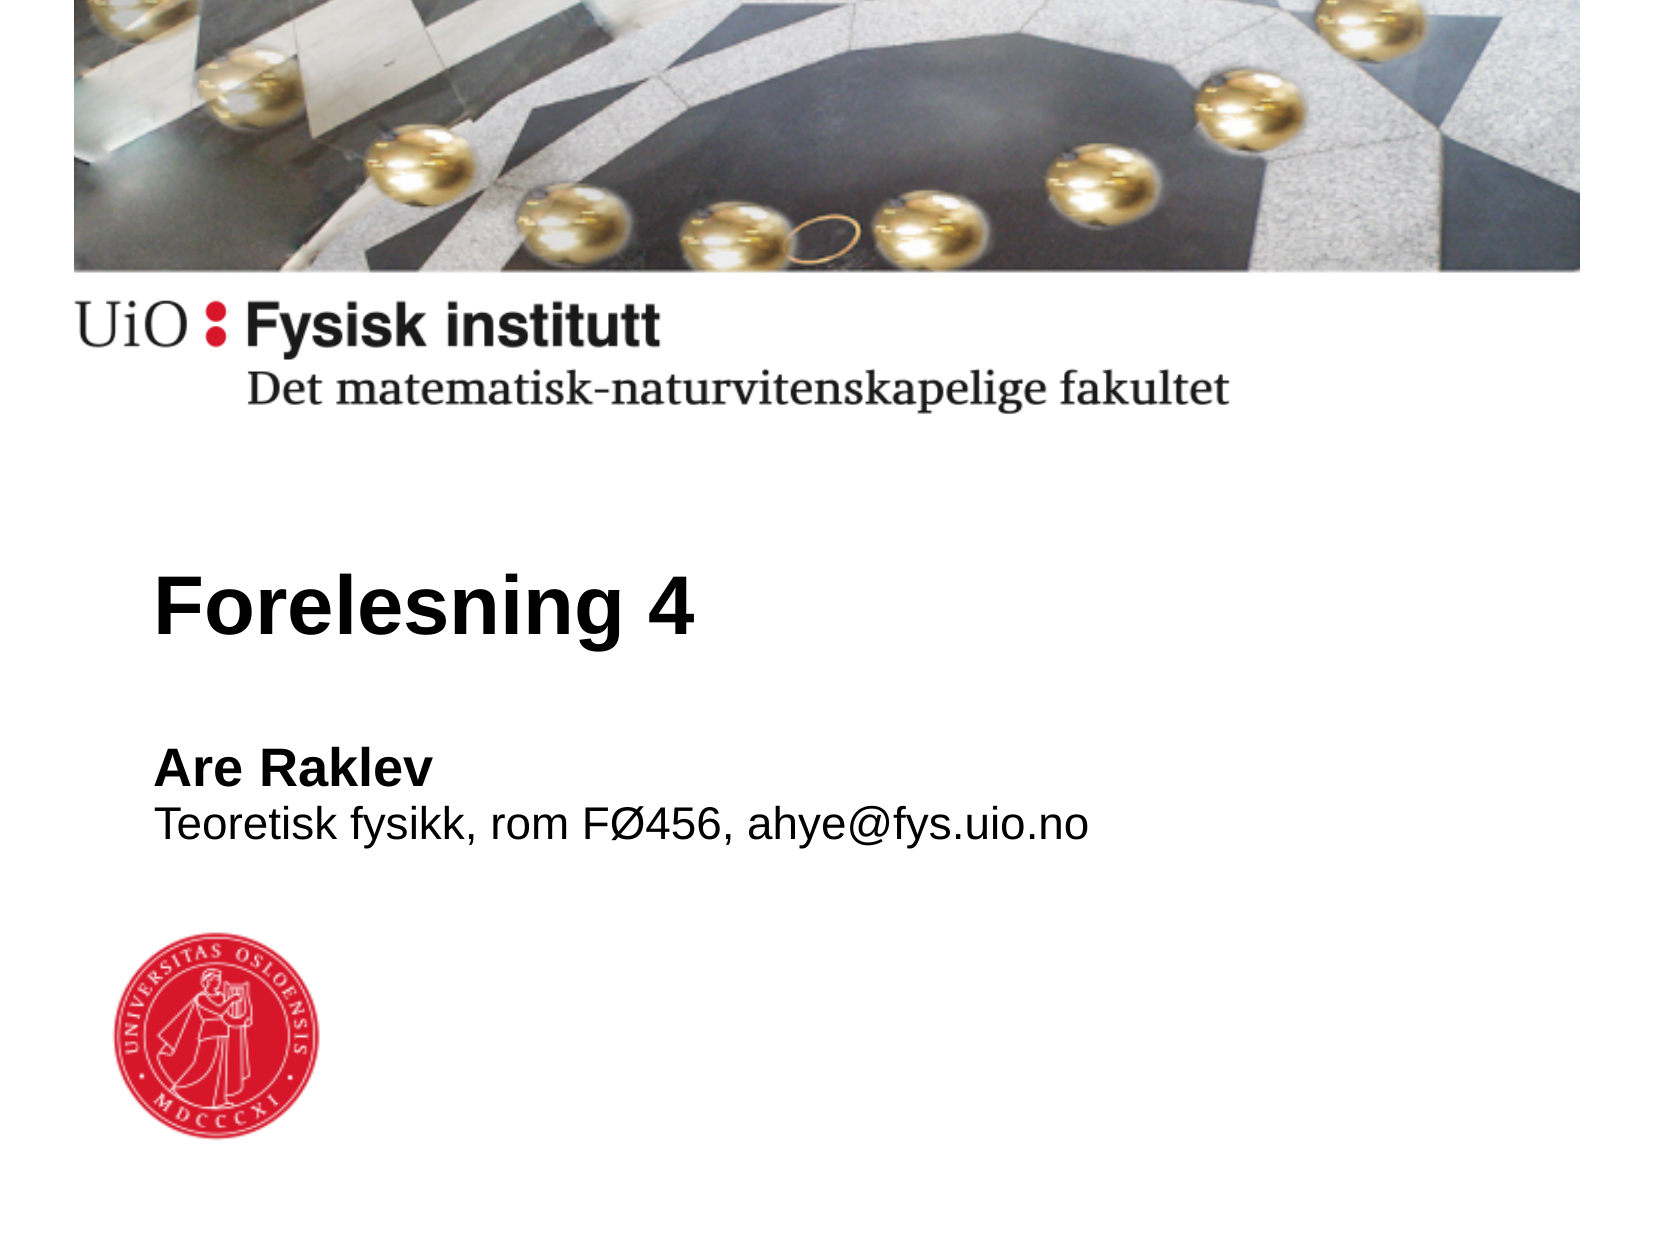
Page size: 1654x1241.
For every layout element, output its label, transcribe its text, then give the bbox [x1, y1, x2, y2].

subtitle Forelesning 4 [153, 545, 1418, 666]
picture [109, 927, 326, 1147]
picture [72, 292, 1238, 420]
title Are Raklev Teoretisk fysikk, rom FØ456, ahye@fys.uio.no [153, 725, 1500, 862]
picture [74, 0, 1580, 280]
